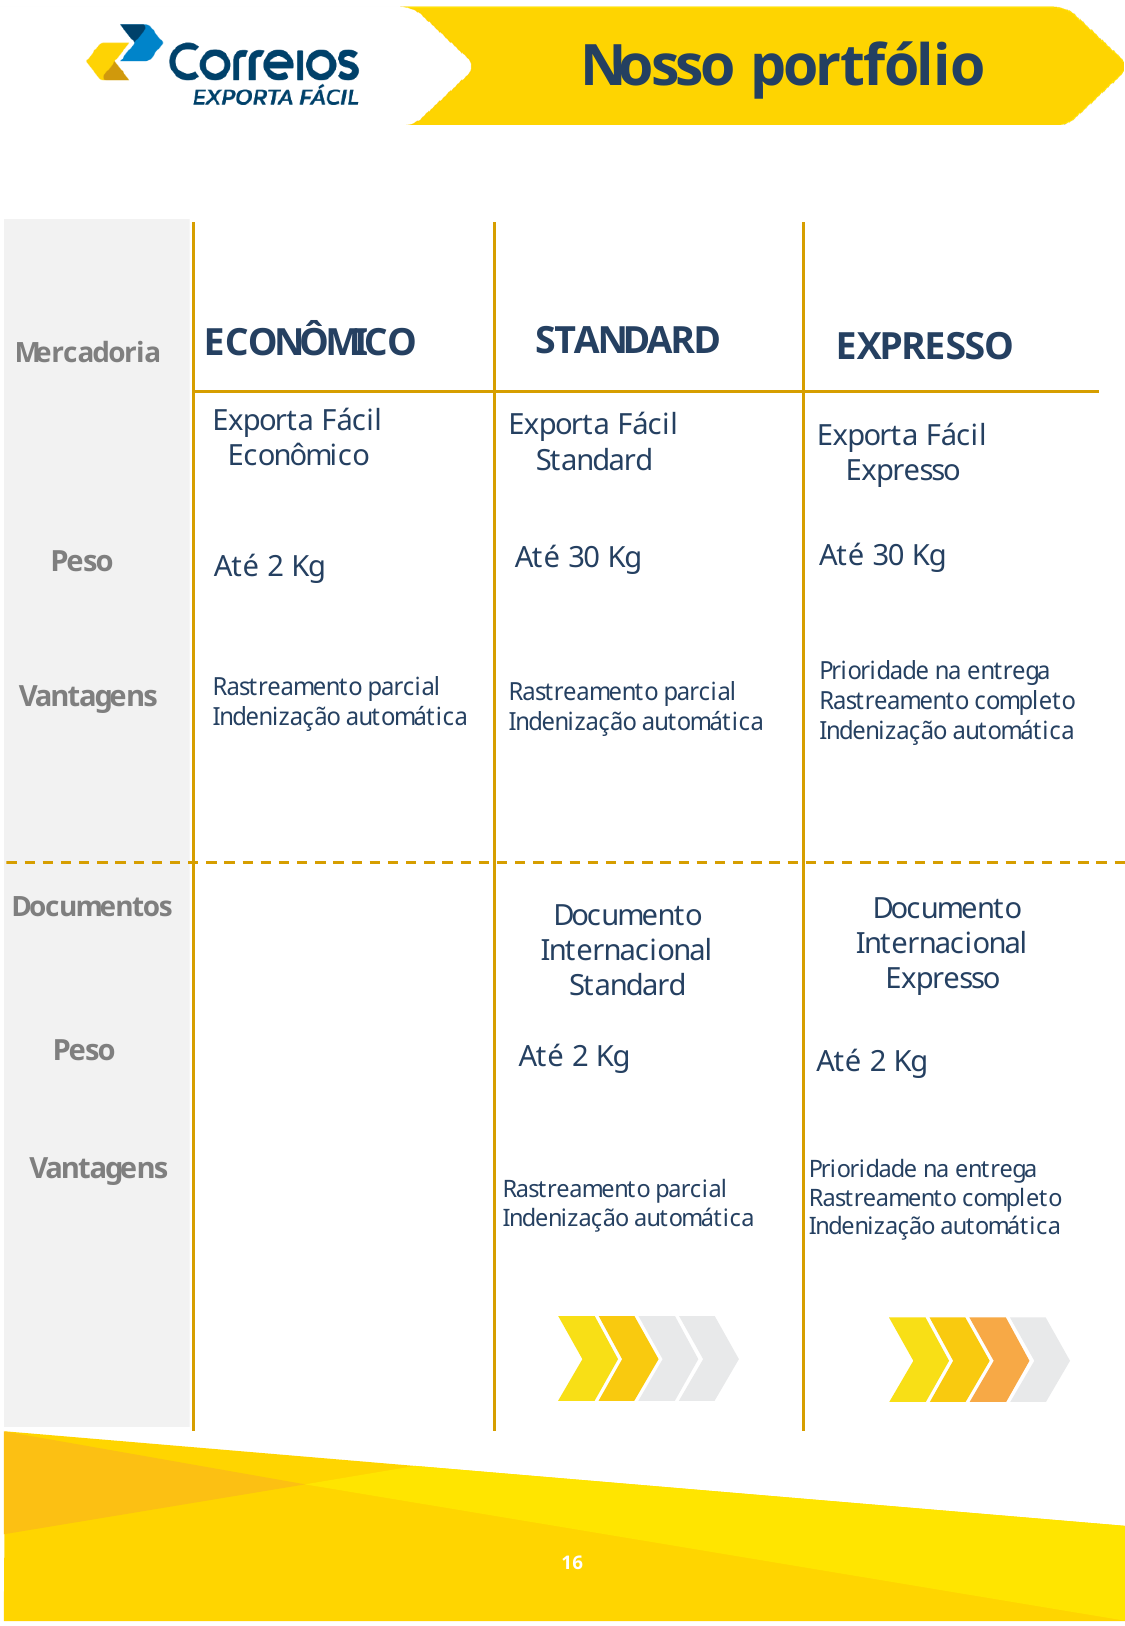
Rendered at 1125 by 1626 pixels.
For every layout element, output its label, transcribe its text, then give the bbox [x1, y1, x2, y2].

text_box <número> [546, 1520, 800, 1607]
picture [0, 218, 1125, 1622]
picture [0, 5, 1124, 134]
